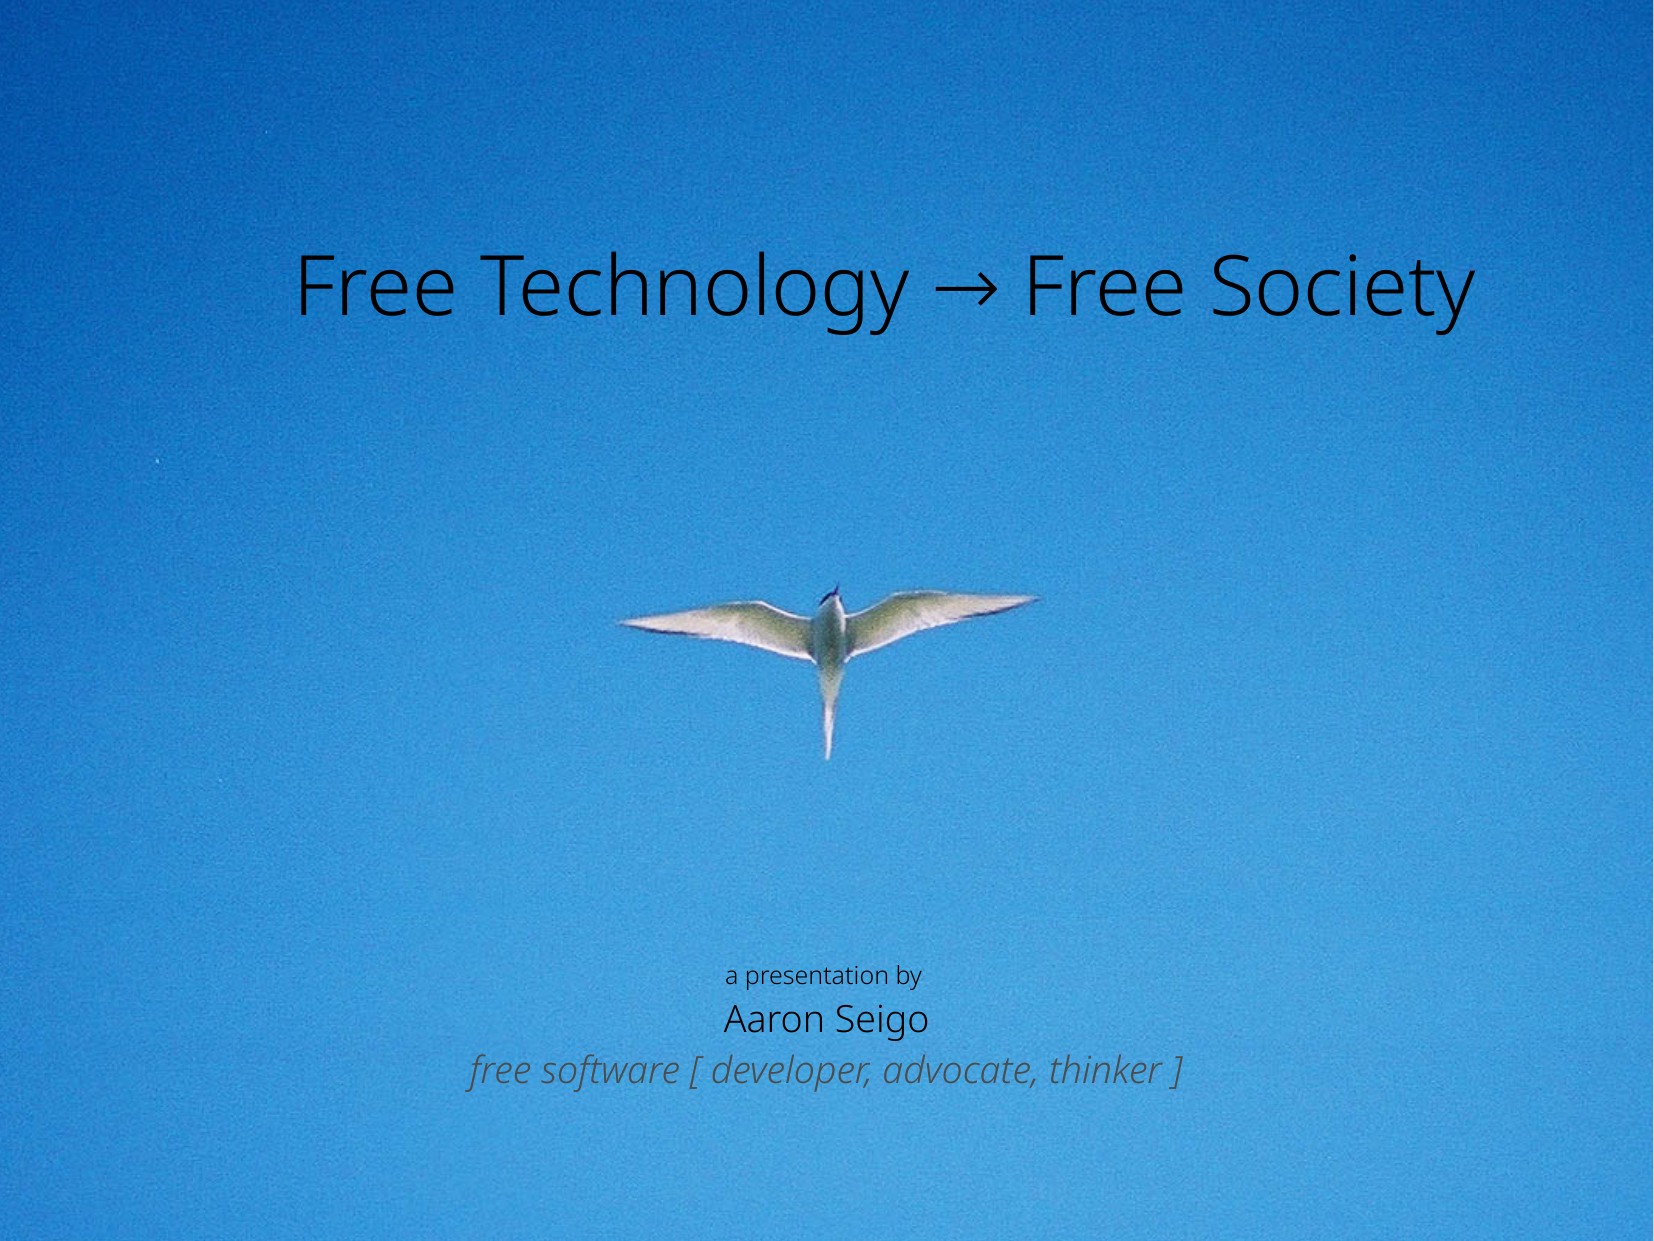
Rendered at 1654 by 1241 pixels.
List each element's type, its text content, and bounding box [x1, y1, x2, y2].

text_box a presentation by Aaron Seigo free software [ developer, advocate, thinker ] [118, 950, 1536, 1109]
picture [0, 0, 1654, 1241]
text_box Free Technology → Free Society [278, 219, 1375, 354]
